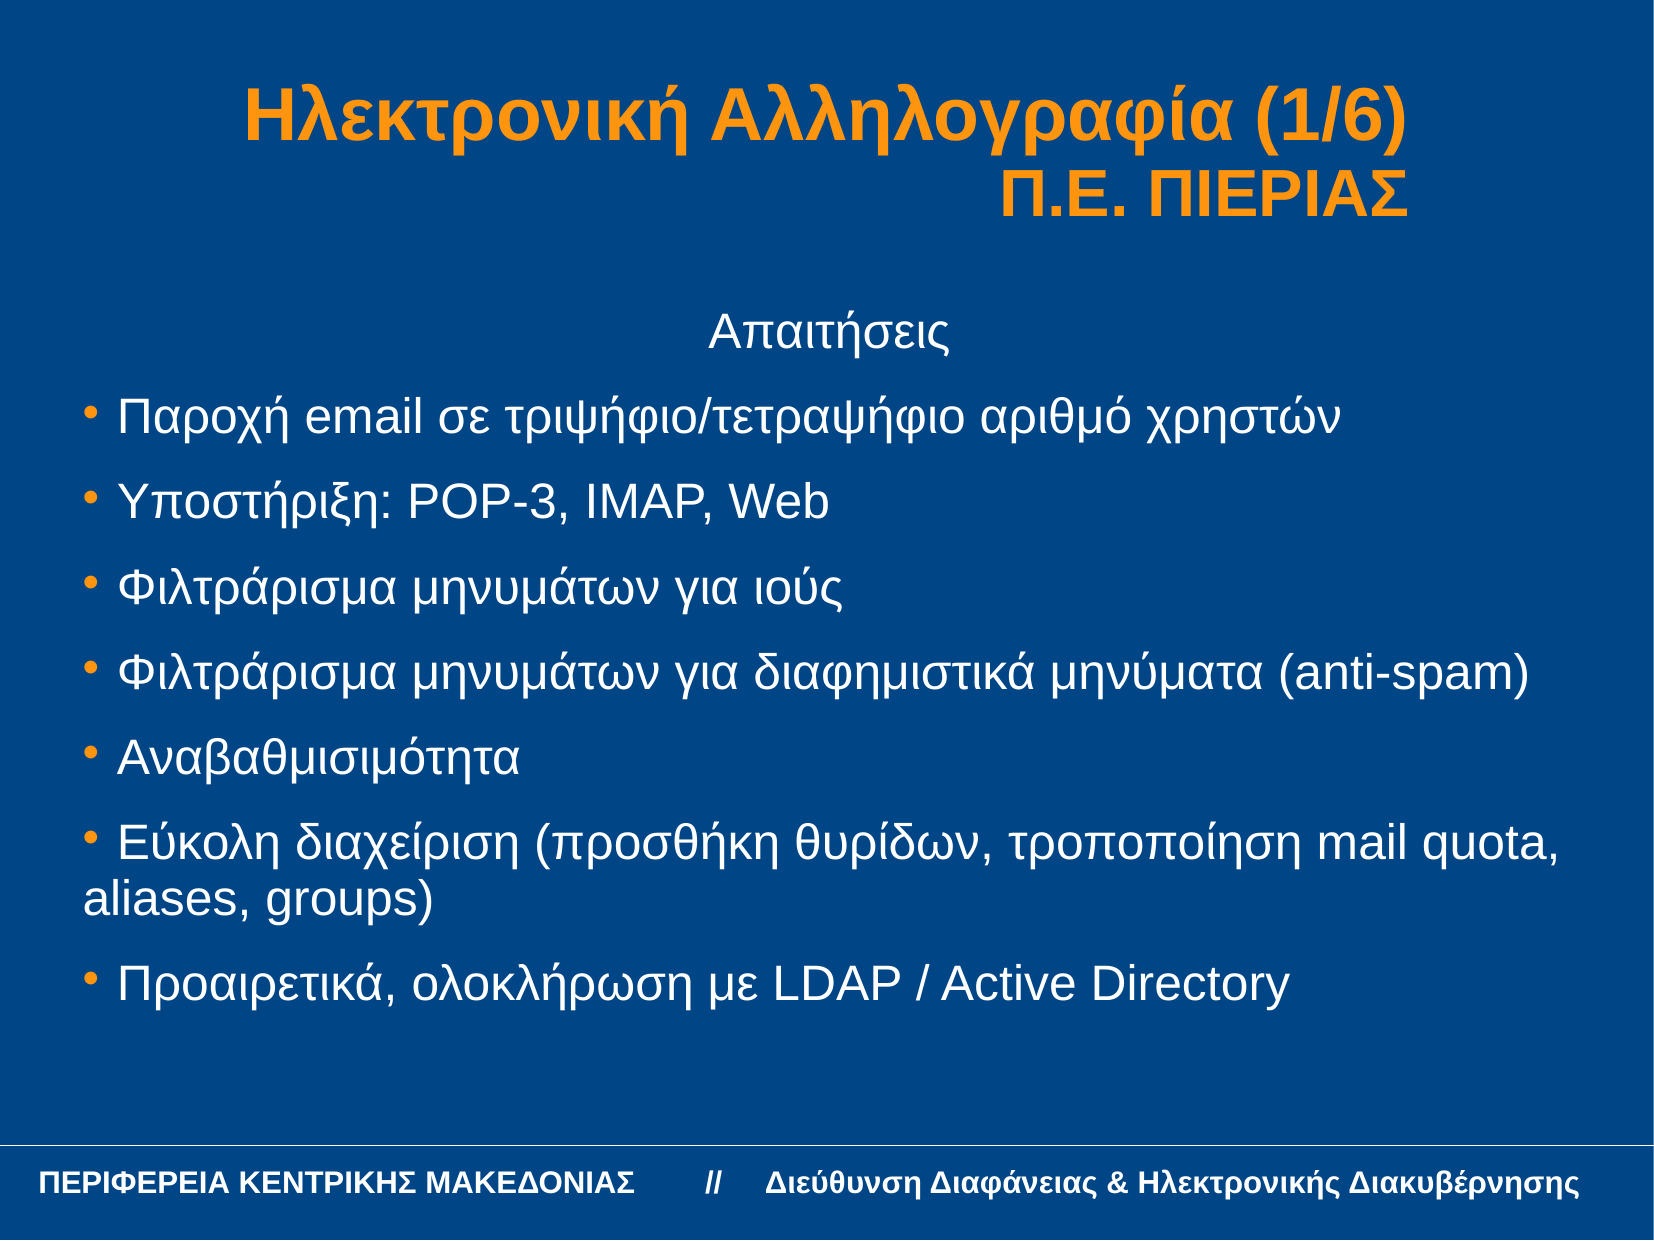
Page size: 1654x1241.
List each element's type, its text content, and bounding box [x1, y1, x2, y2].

text_box ΠΕΡΙΦΕΡΕΙΑ ΚΕΝΤΡΙΚΗΣ ΜΑΚΕΔΟΝΙΑΣ // Διεύθυνση Διαφάνειας & Ηλεκτρονικής Διακυβέρνησης [23, 1157, 1654, 1208]
text_box Ηλεκτρονική Αλληλογραφία (1/6) Π.Ε. ΠΙΕΡΙΑΣ [82, 47, 1571, 253]
list Απαιτήσεις Παροχή email σε τριψήφιο/τετραψήφιο αριθμό χρηστών Υποστήριξη: POP-3, IMAP, Web Φιλτράρισμα μηνυμάτων για ιούς Φιλτράρισμα μηνυμάτων για διαφημιστικά μηνύματα (anti-spam) Αναβαθμισιμότητα Εύκολη διαχείριση (προσθήκη θυρίδων, τροποποίηση mail quota, aliases, groups) Προαιρετικά, ολοκλήρωση με LDAP / Active Directory [82, 299, 1571, 1019]
